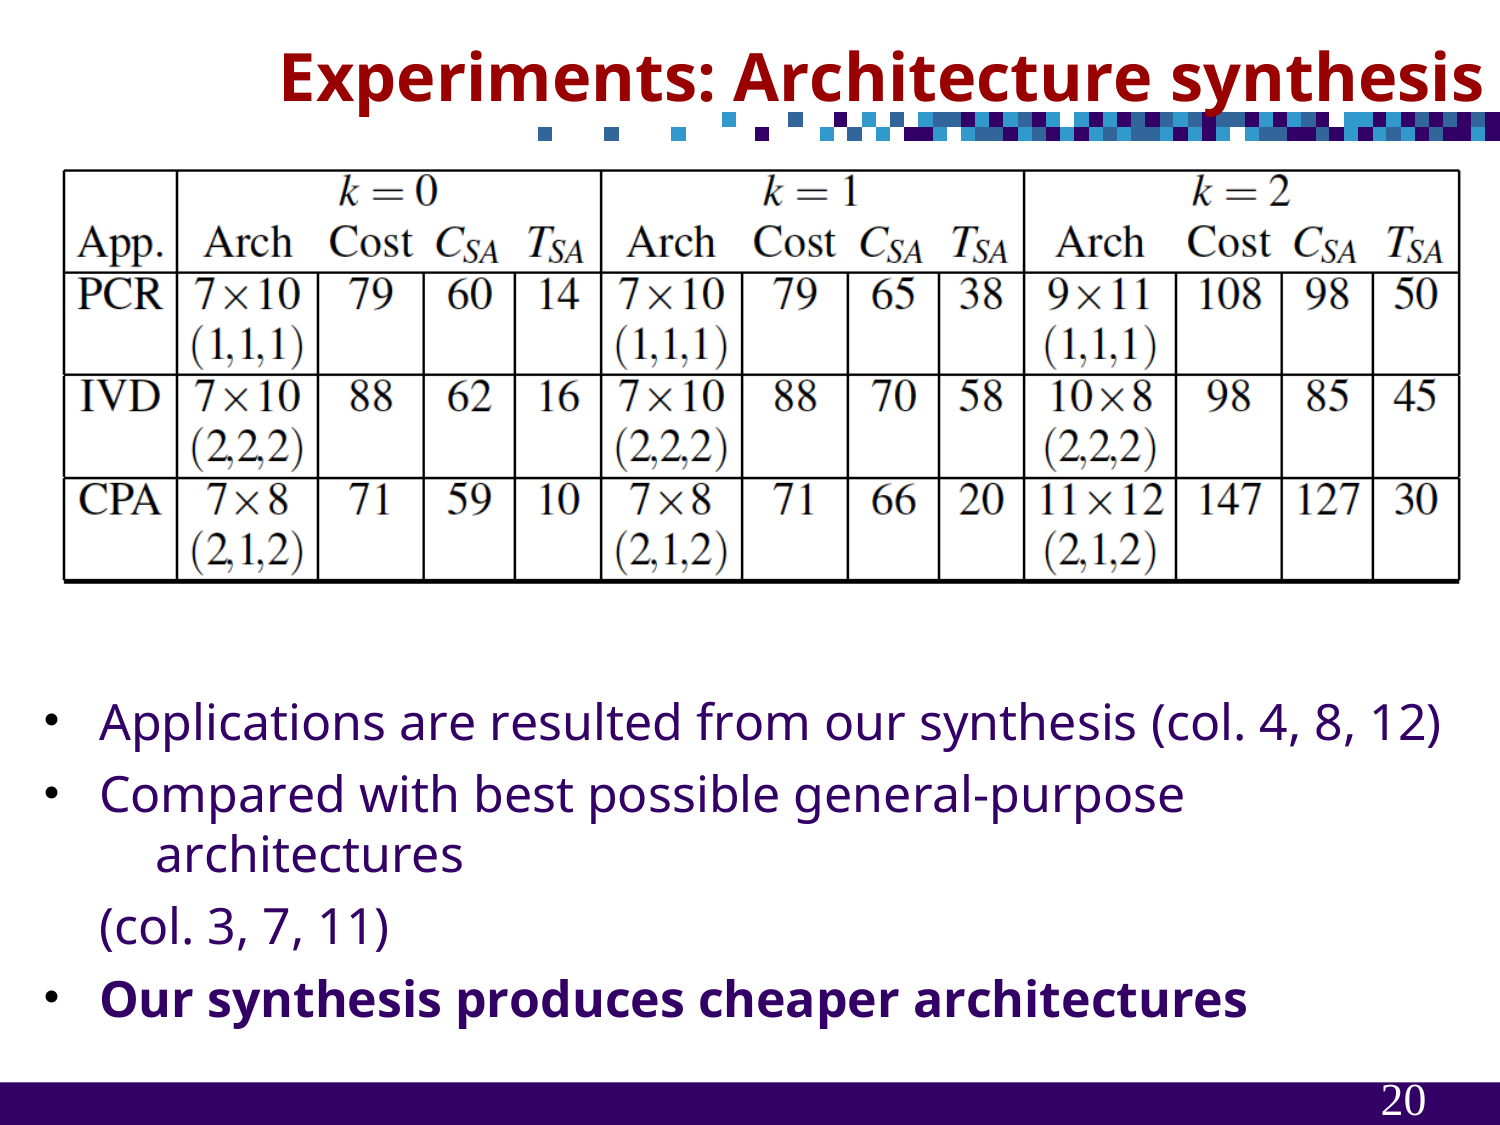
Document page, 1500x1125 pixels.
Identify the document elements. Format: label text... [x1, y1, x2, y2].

list Applications are resulted from our synthesis (col. 4, 8, 12) Compared with best possible general-purpose architectures (col. 3, 7, 11) Our synthesis produces cheaper architectures [28, 174, 1500, 976]
title Experiments: Architecture synthesis [0, 24, 1500, 125]
picture [58, 167, 1469, 590]
